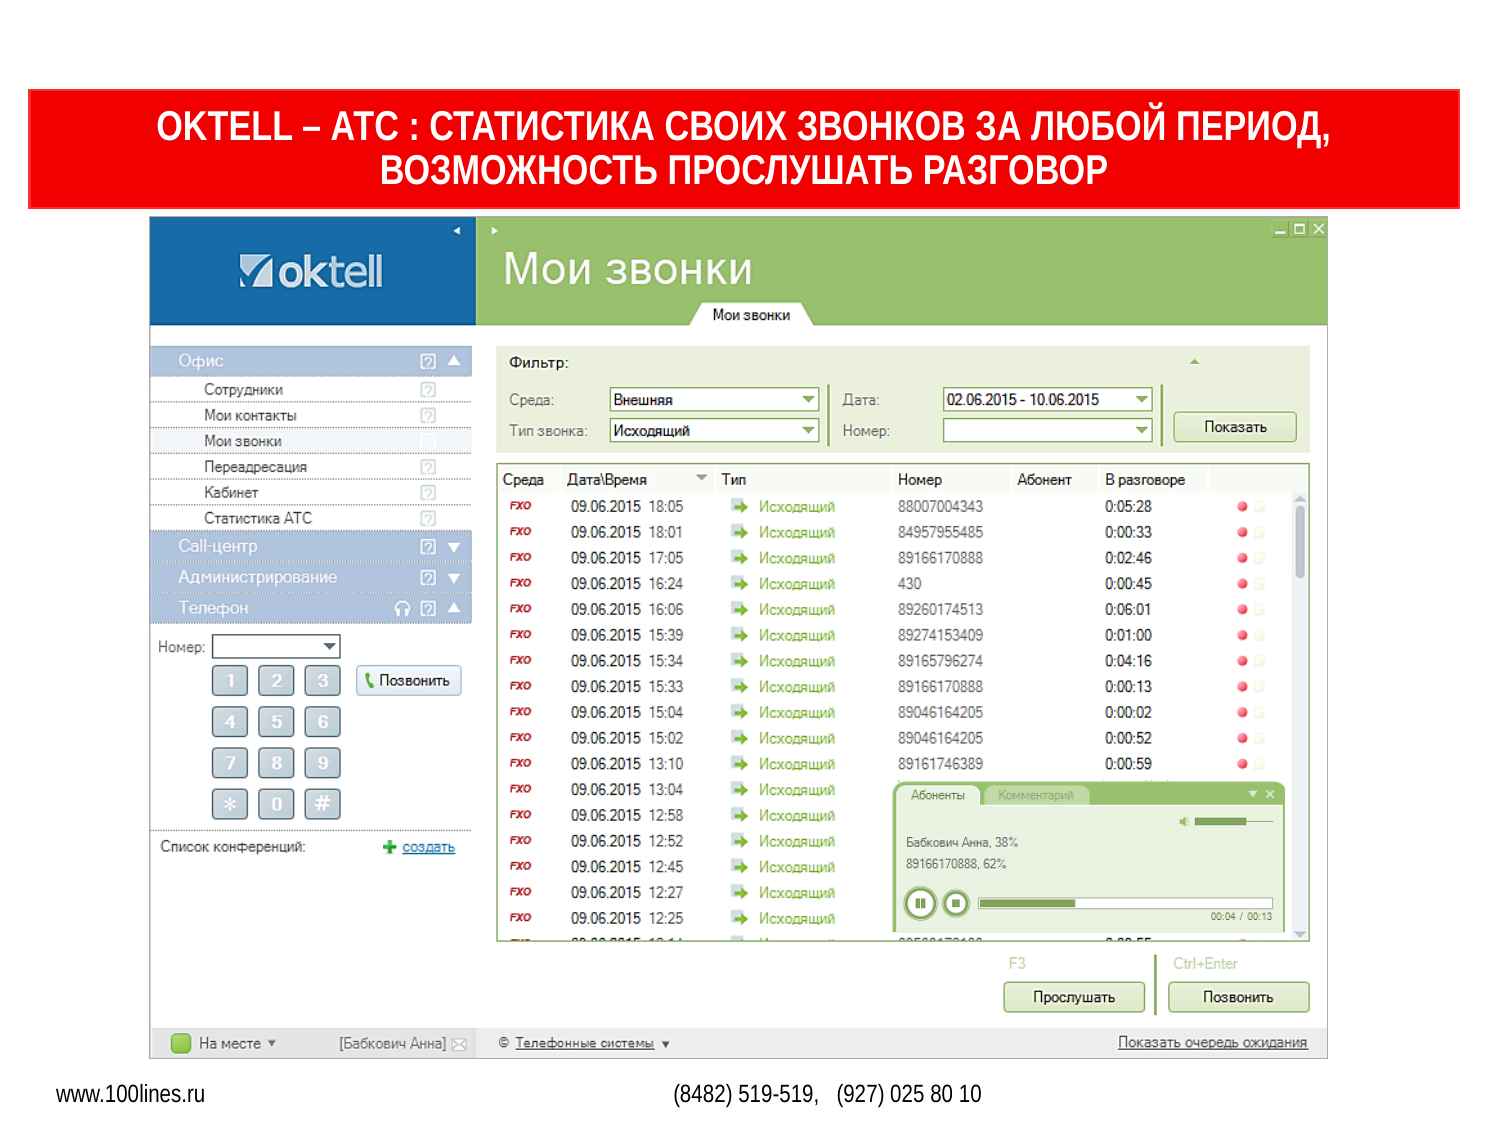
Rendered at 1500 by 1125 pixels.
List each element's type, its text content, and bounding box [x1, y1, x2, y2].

text_box www.100lines.ru (8482) 519-519, (927) 025 80 10 [41, 1070, 1459, 1103]
picture [149, 216, 1328, 1059]
text_box OKTELL – АТС : СТАТИСТИКА СВОИХ ЗВОНКОВ ЗА ЛЮБОЙ ПЕРИОД, ВОЗМОЖНОСТЬ ПРОСЛУШАТЬ РАЗГОВОР [29, 89, 1459, 209]
